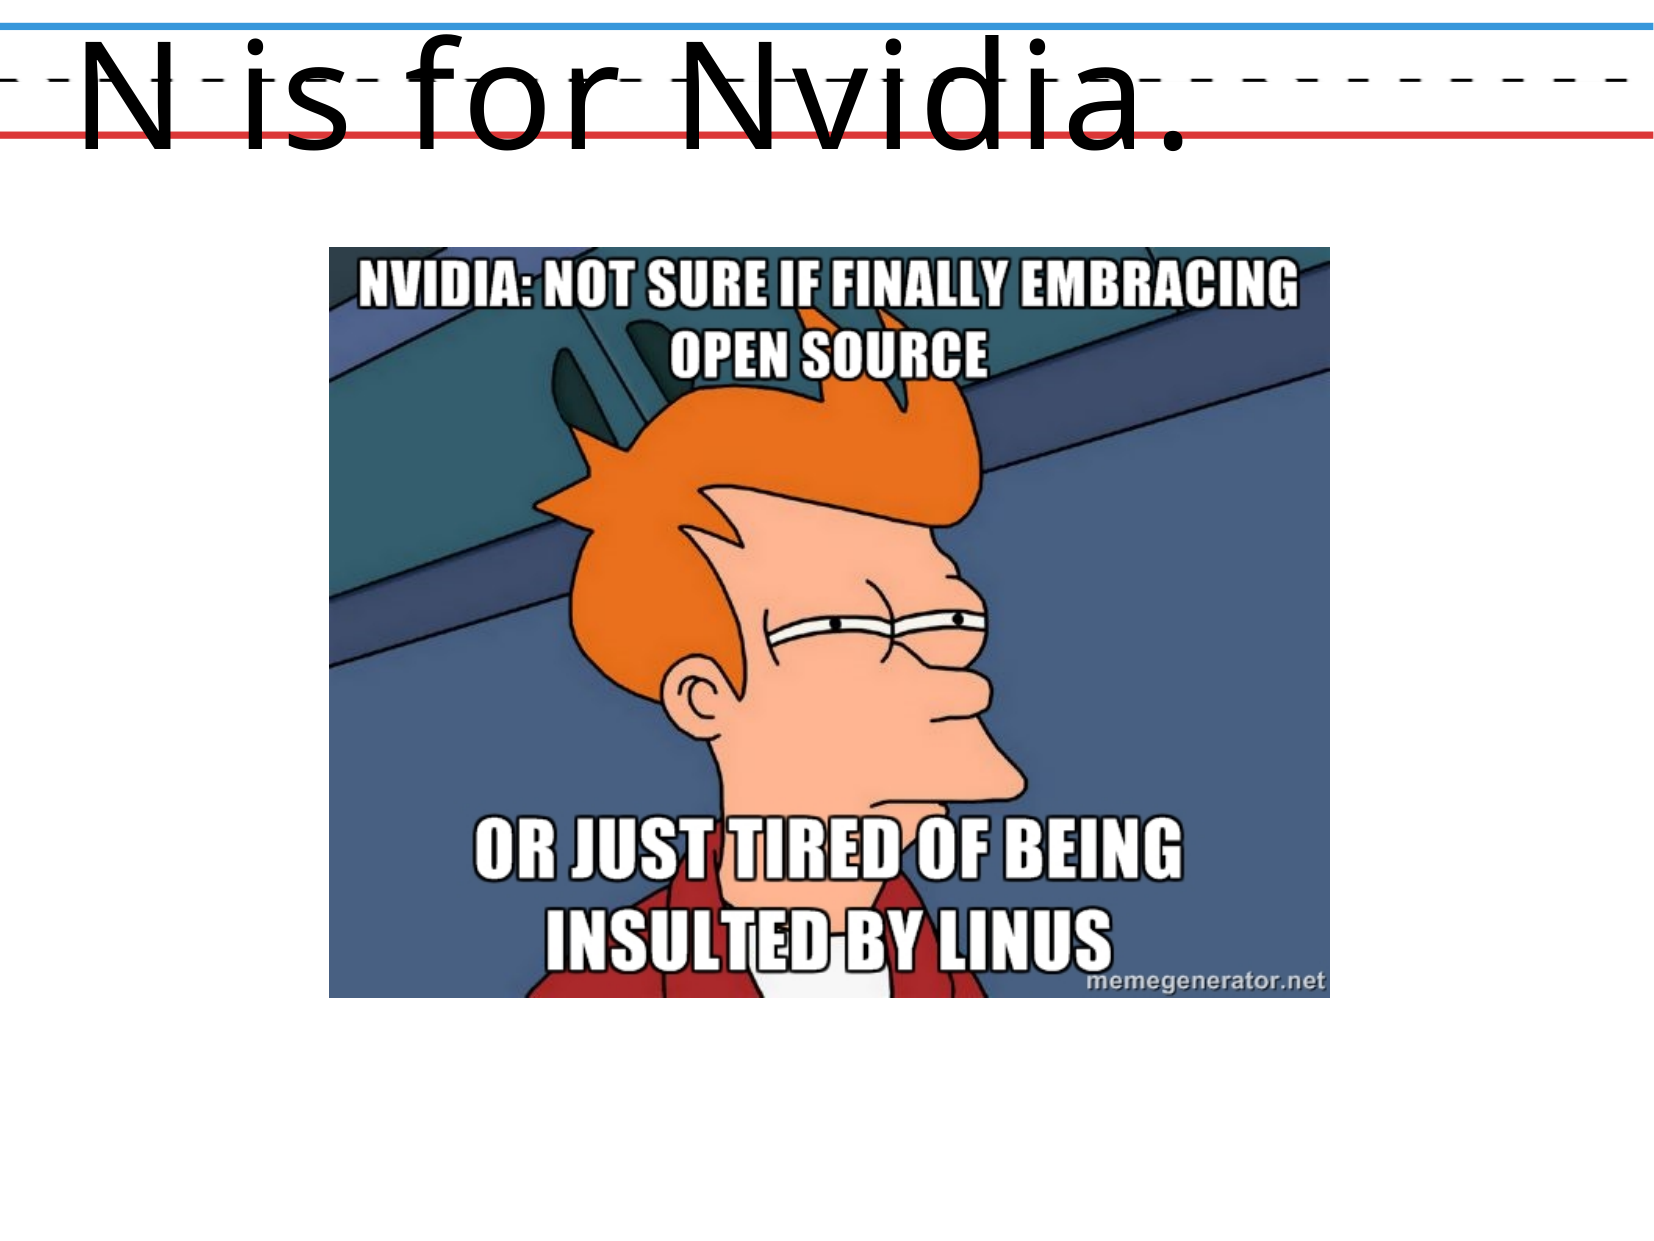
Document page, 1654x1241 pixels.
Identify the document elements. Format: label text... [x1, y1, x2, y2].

title N is for Nvidia. [71, 0, 1561, 196]
picture [0, 0, 1654, 998]
